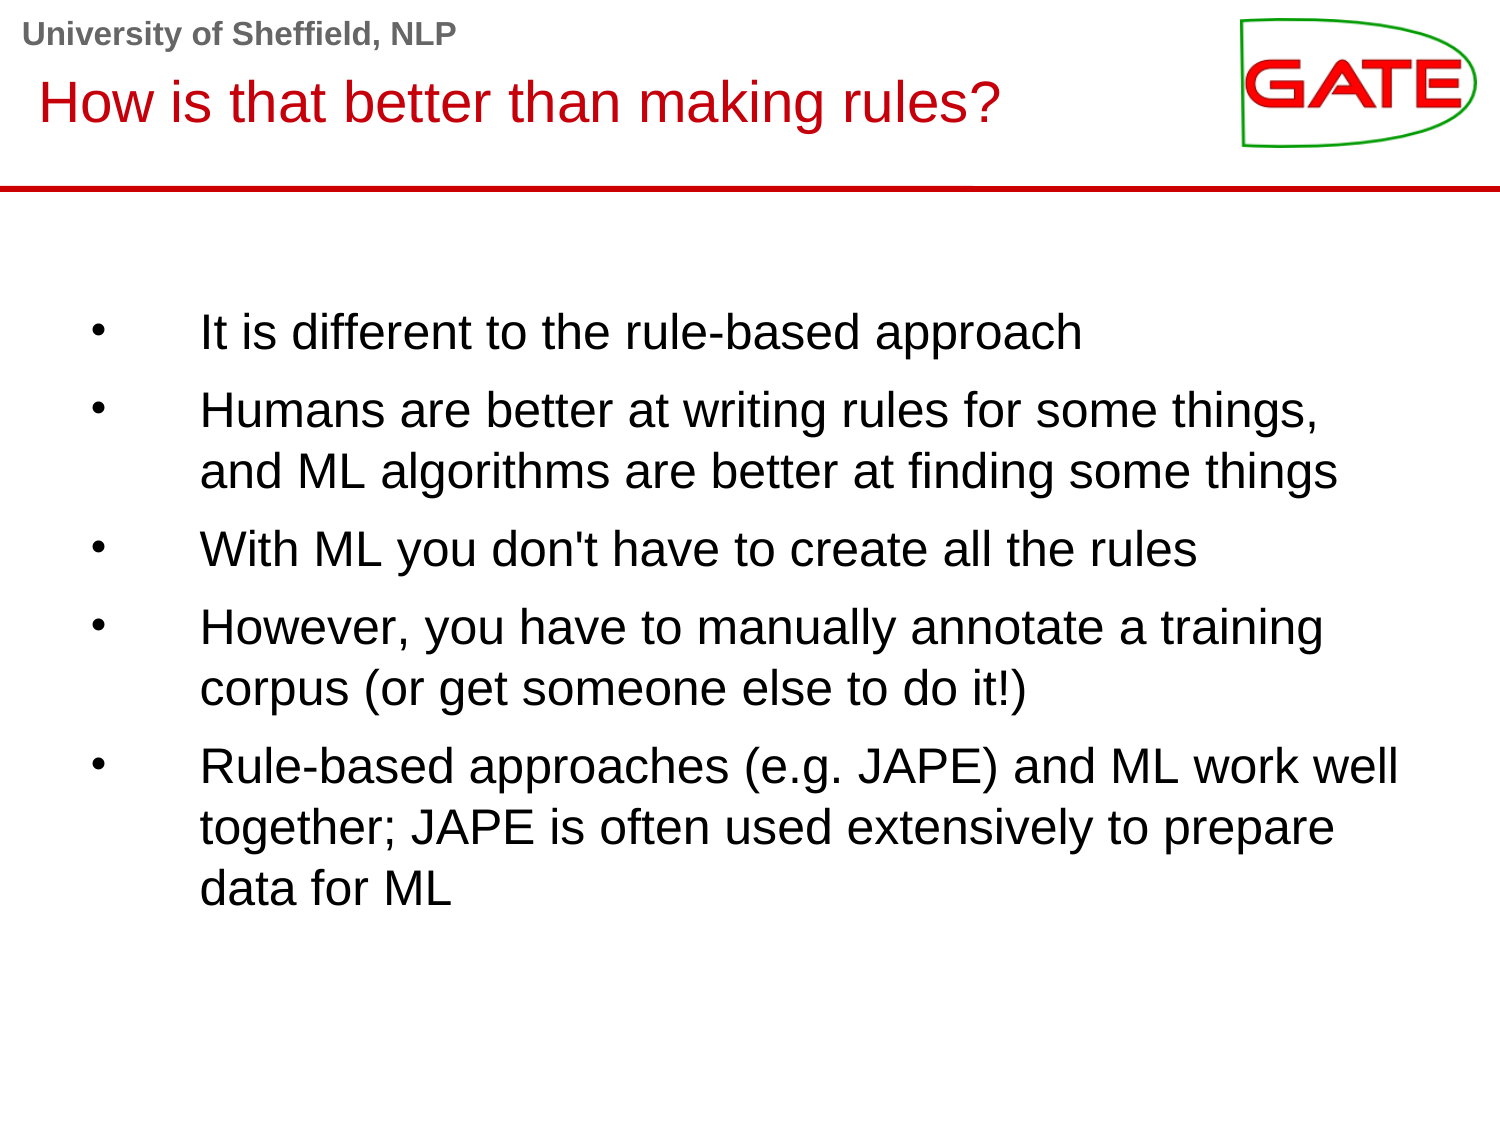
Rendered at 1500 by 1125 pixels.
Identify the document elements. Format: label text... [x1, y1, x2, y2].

list It is different to the rule-based approach Humans are better at writing rules for some things, and ML algorithms are better at finding some things With ML you don't have to create all the rules However, you have to manually annotate a training corpus (or get someone else to do it!) Rule-based approaches (e.g. JAPE) and ML work well together; JAPE is often used extensively to prepare data for ML [75, 290, 1425, 1093]
title How is that better than making rules? [23, 37, 1391, 166]
picture [1240, 18, 1477, 148]
